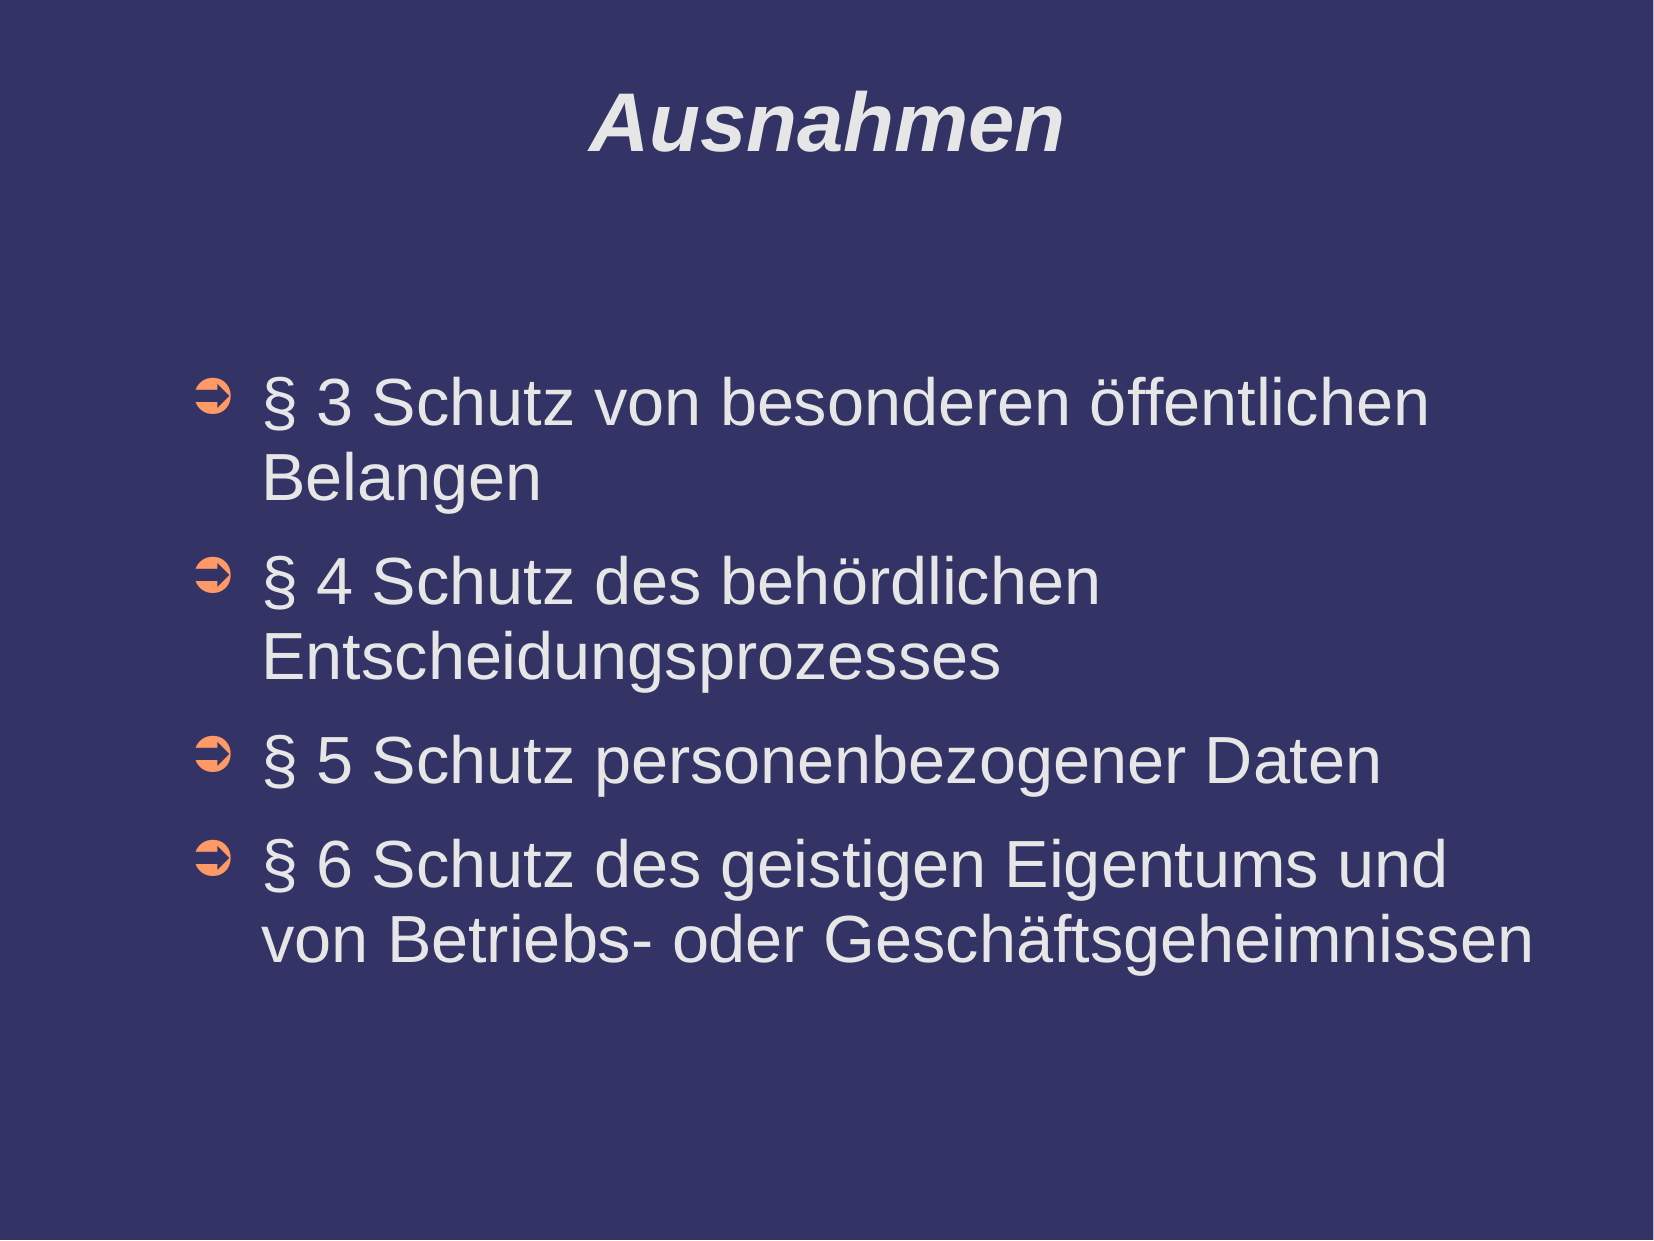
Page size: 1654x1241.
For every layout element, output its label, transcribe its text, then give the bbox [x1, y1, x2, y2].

list § 3 Schutz von besonderen öffentlichen Belangen § 4 Schutz des behördlichen Entscheidungsprozesses § 5 Schutz personenbezogener Daten § 6 Schutz des geistigen Eigentums und von Betriebs- oder Geschäftsgeheimnissen [178, 364, 1570, 1147]
title Ausnahmen [121, 19, 1534, 227]
